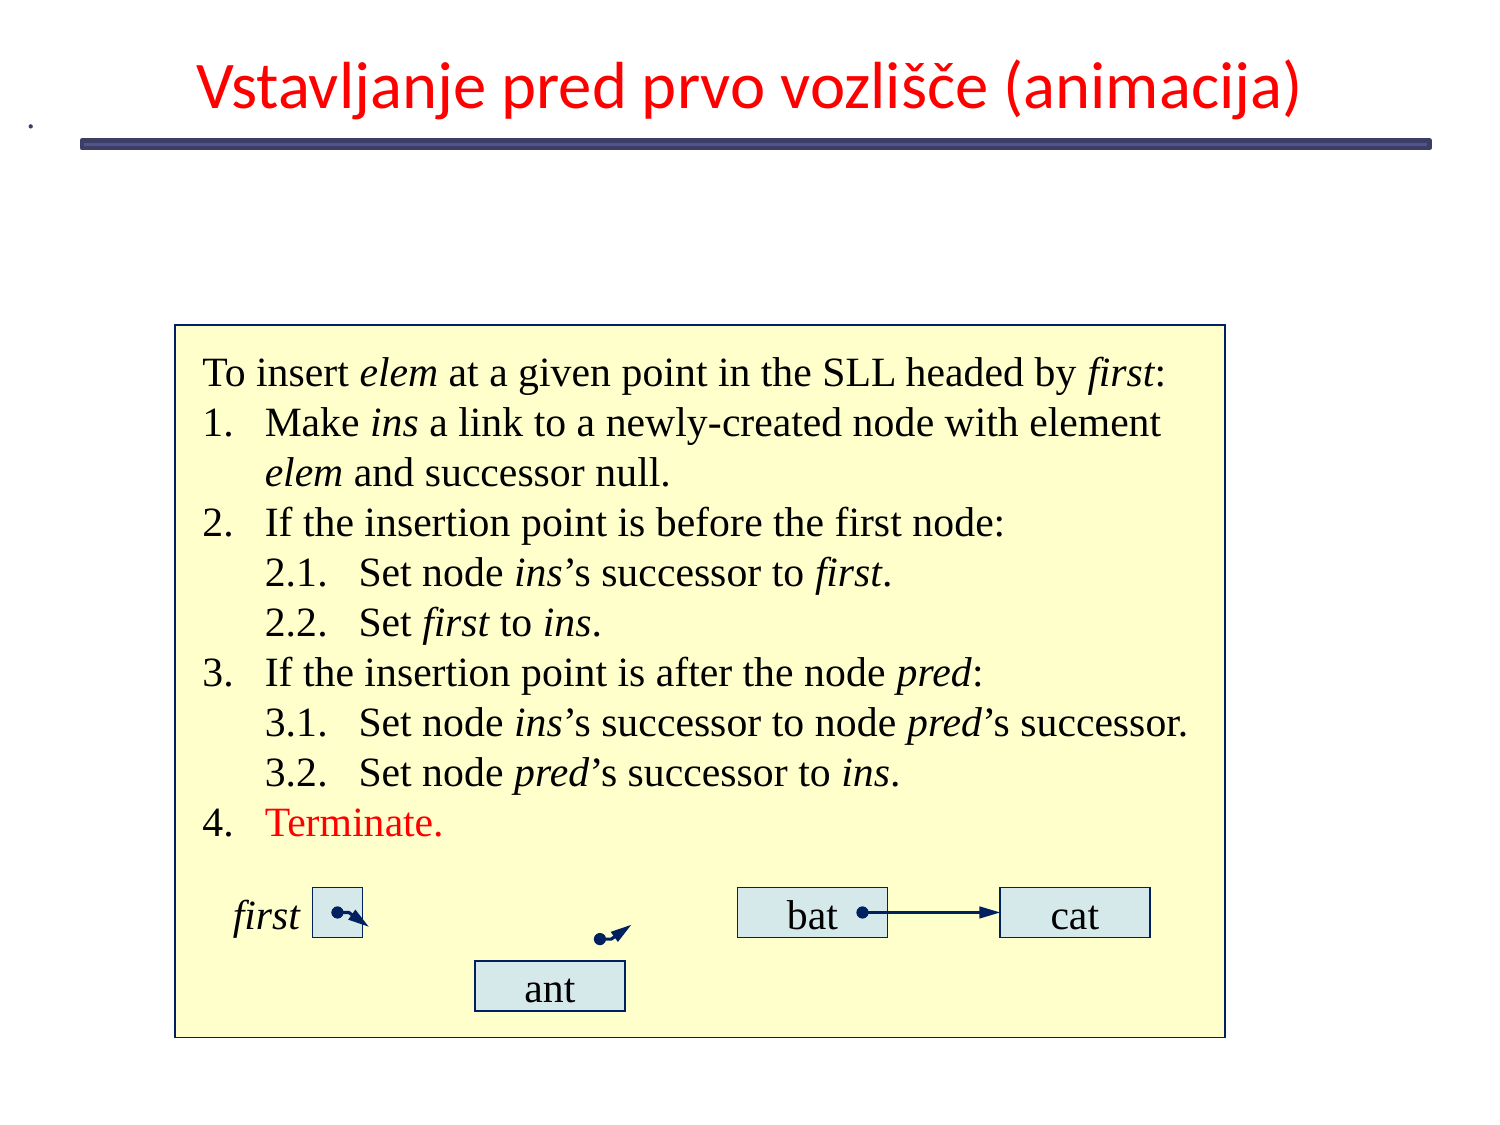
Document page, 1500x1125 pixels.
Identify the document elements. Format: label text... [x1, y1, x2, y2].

text_box To insert elem at a given point in the SLL headed by first: 1. Make ins a link to a newly-created node with element elem and successor null. 2. If the insertion point is before the first node: 2.1. Set node ins’s successor to first. 2.2. Set first to ins. 3. If the insertion point is after the node pred: 3.1. Set node ins’s successor to node pred’s successor. 3.2. Set node pred’s successor to ins. 4. Terminate. [187, 337, 1213, 853]
text_box first [224, 887, 300, 938]
text_box ant [474, 960, 625, 1012]
text_box bat [737, 887, 888, 938]
title Vstavljanje pred prvo vozlišče (animacija) [75, 23, 1425, 141]
text_box cat [999, 887, 1150, 938]
text_box [174, 324, 1225, 1038]
